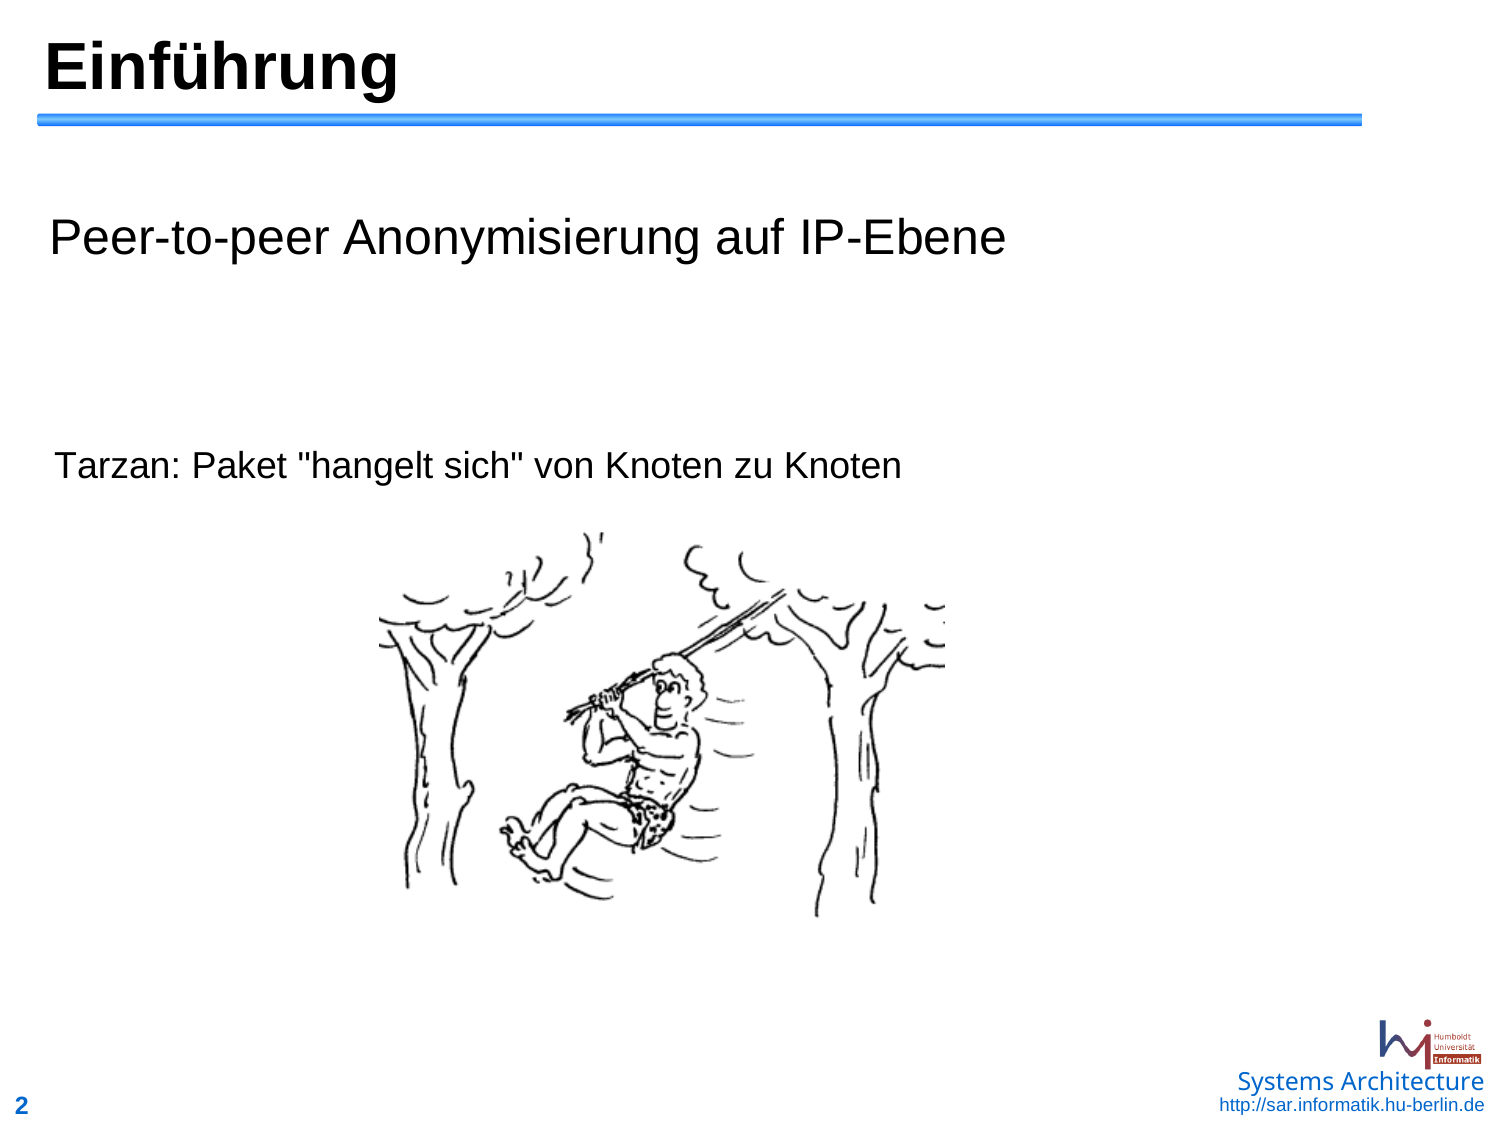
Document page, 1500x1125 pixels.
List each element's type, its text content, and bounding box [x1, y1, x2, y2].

picture [1376, 1016, 1483, 1071]
title Einführung [29, 20, 1500, 114]
text_box Tarzan: Paket "hangelt sich" von Knoten zu Knoten [39, 415, 970, 505]
list Peer-to-peer Anonymisierung auf IP-Ebene [34, 174, 1452, 296]
picture [379, 531, 945, 923]
